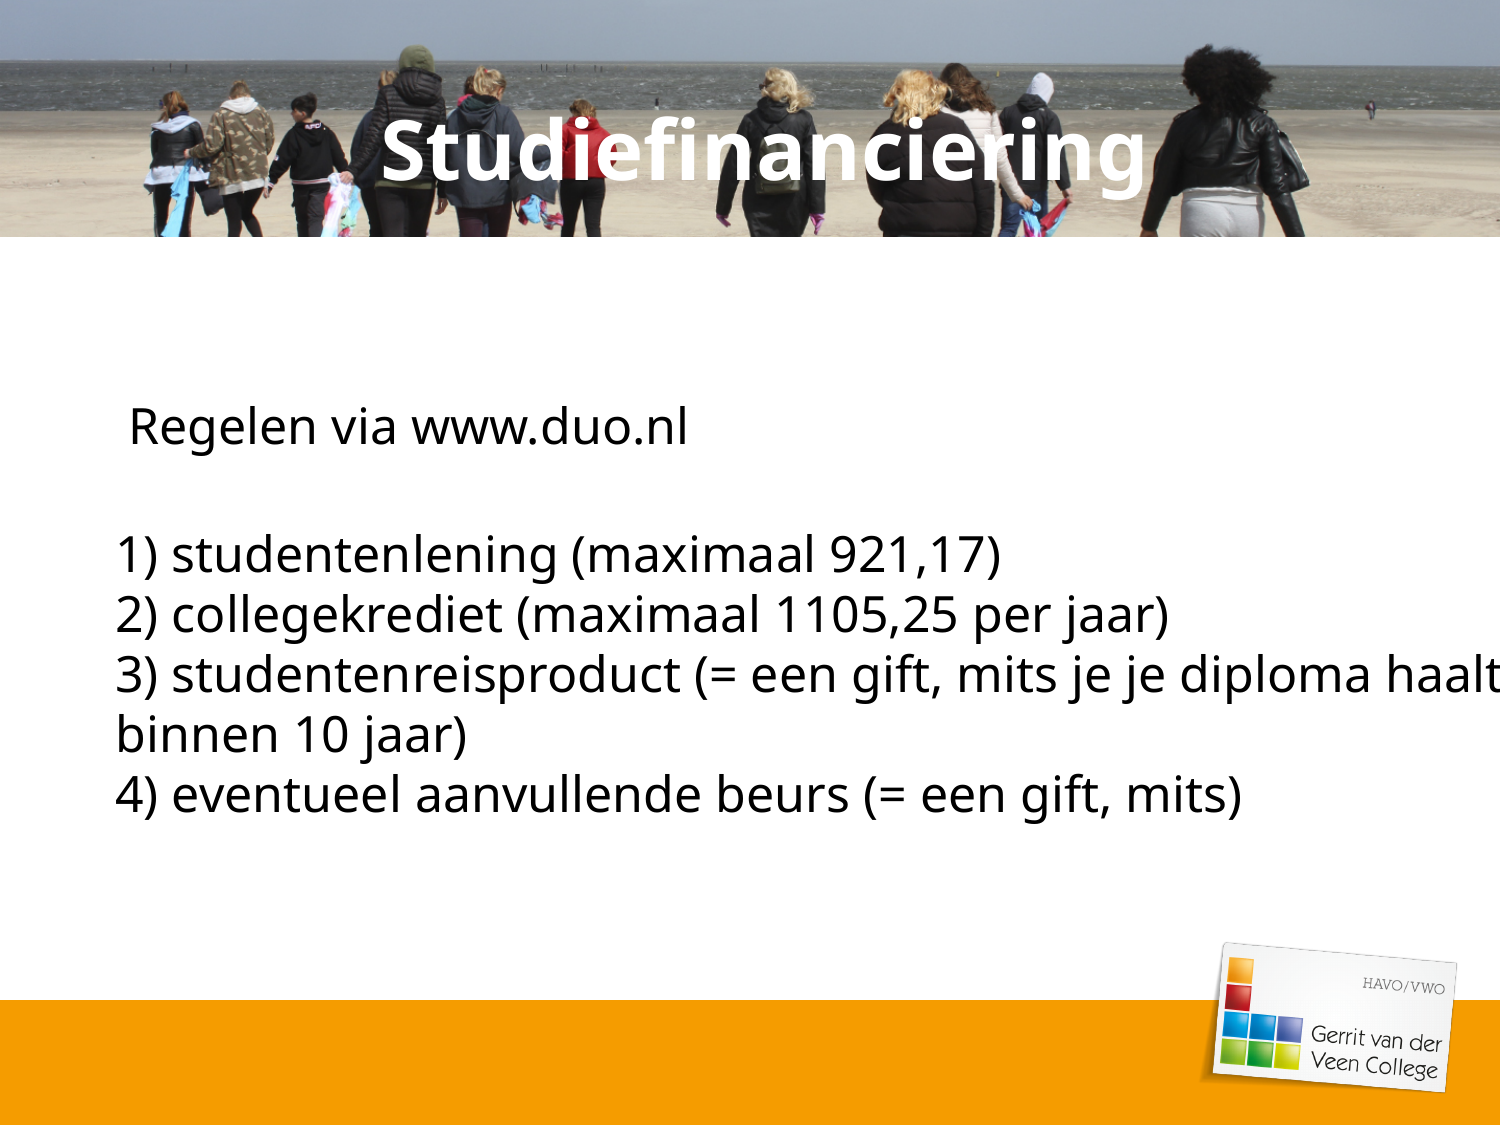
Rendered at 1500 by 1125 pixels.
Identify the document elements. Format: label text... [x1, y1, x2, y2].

text_box [0, 1000, 1500, 1125]
picture [0, 0, 1500, 237]
text_box Regelen via www.duo.nl 1) studentenlening (maximaal 921,17) 2) collegekrediet (maximaal 1105,25 per jaar) 3) studentenreisproduct (= een gift, mits je je diploma haalt binnen 10 jaar) 4) eventueel aanvullende beurs (= een gift, mits) [100, 327, 1500, 828]
picture [1197, 940, 1459, 1095]
text_box Studiefinanciering ​ [307, 90, 1242, 207]
